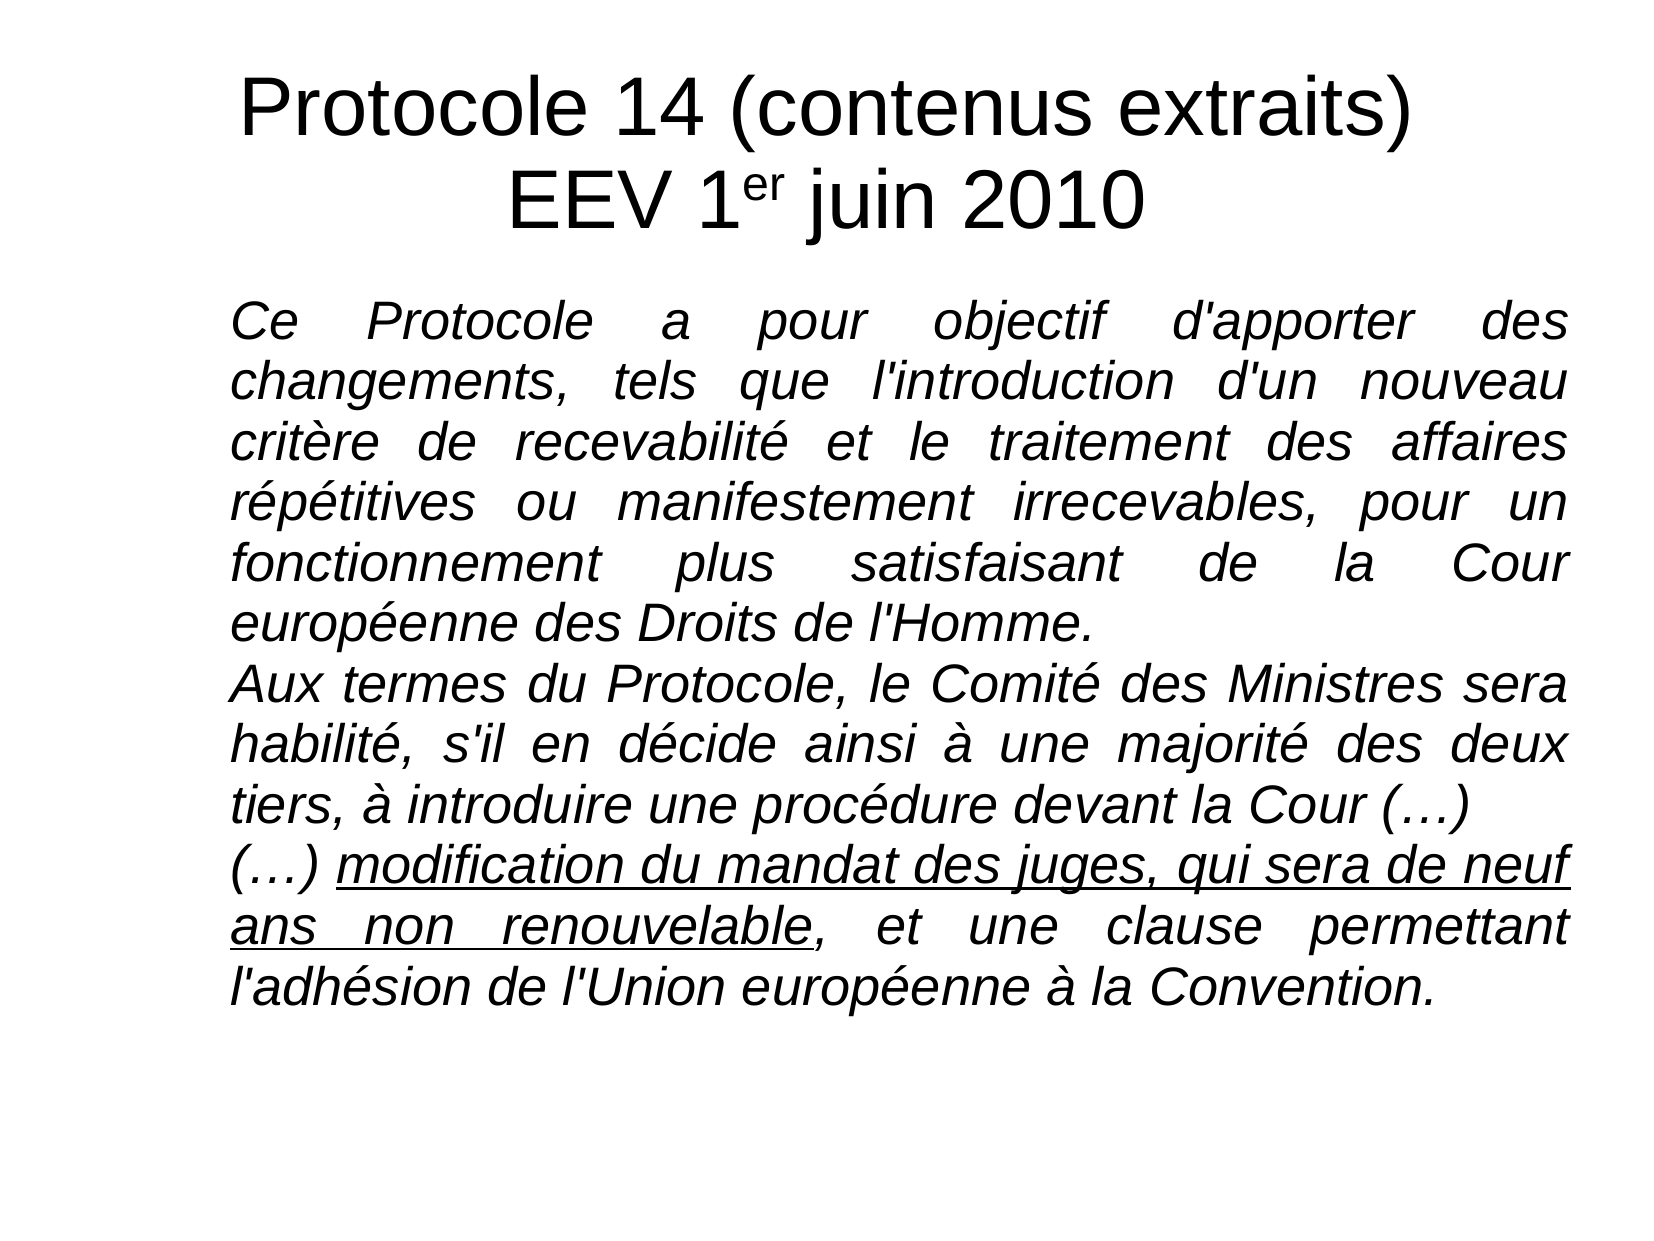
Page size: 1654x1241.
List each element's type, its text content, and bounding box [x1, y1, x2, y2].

title Protocole 14 (contenus extraits) EEV 1er juin 2010 [82, 49, 1571, 257]
list Ce Protocole a pour objectif d'apporter des changements, tels que l'introduction d'un nouveau critère de recevabilité et le traitement des affaires répétitives ou manifestement irrecevables, pour un fonctionnement plus satisfaisant de la Cour européenne des Droits de l'Homme. Aux termes du Protocole, le Comité des Ministres sera habilité, s'il en décide ainsi à une majorité des deux tiers, à introduire une procédure devant la Cour (…) (…) modification du mandat des juges, qui sera de neuf ans non renouvelable, et une clause permettant l'adhésion de l'Union européenne à la Convention. [82, 290, 1571, 1010]
